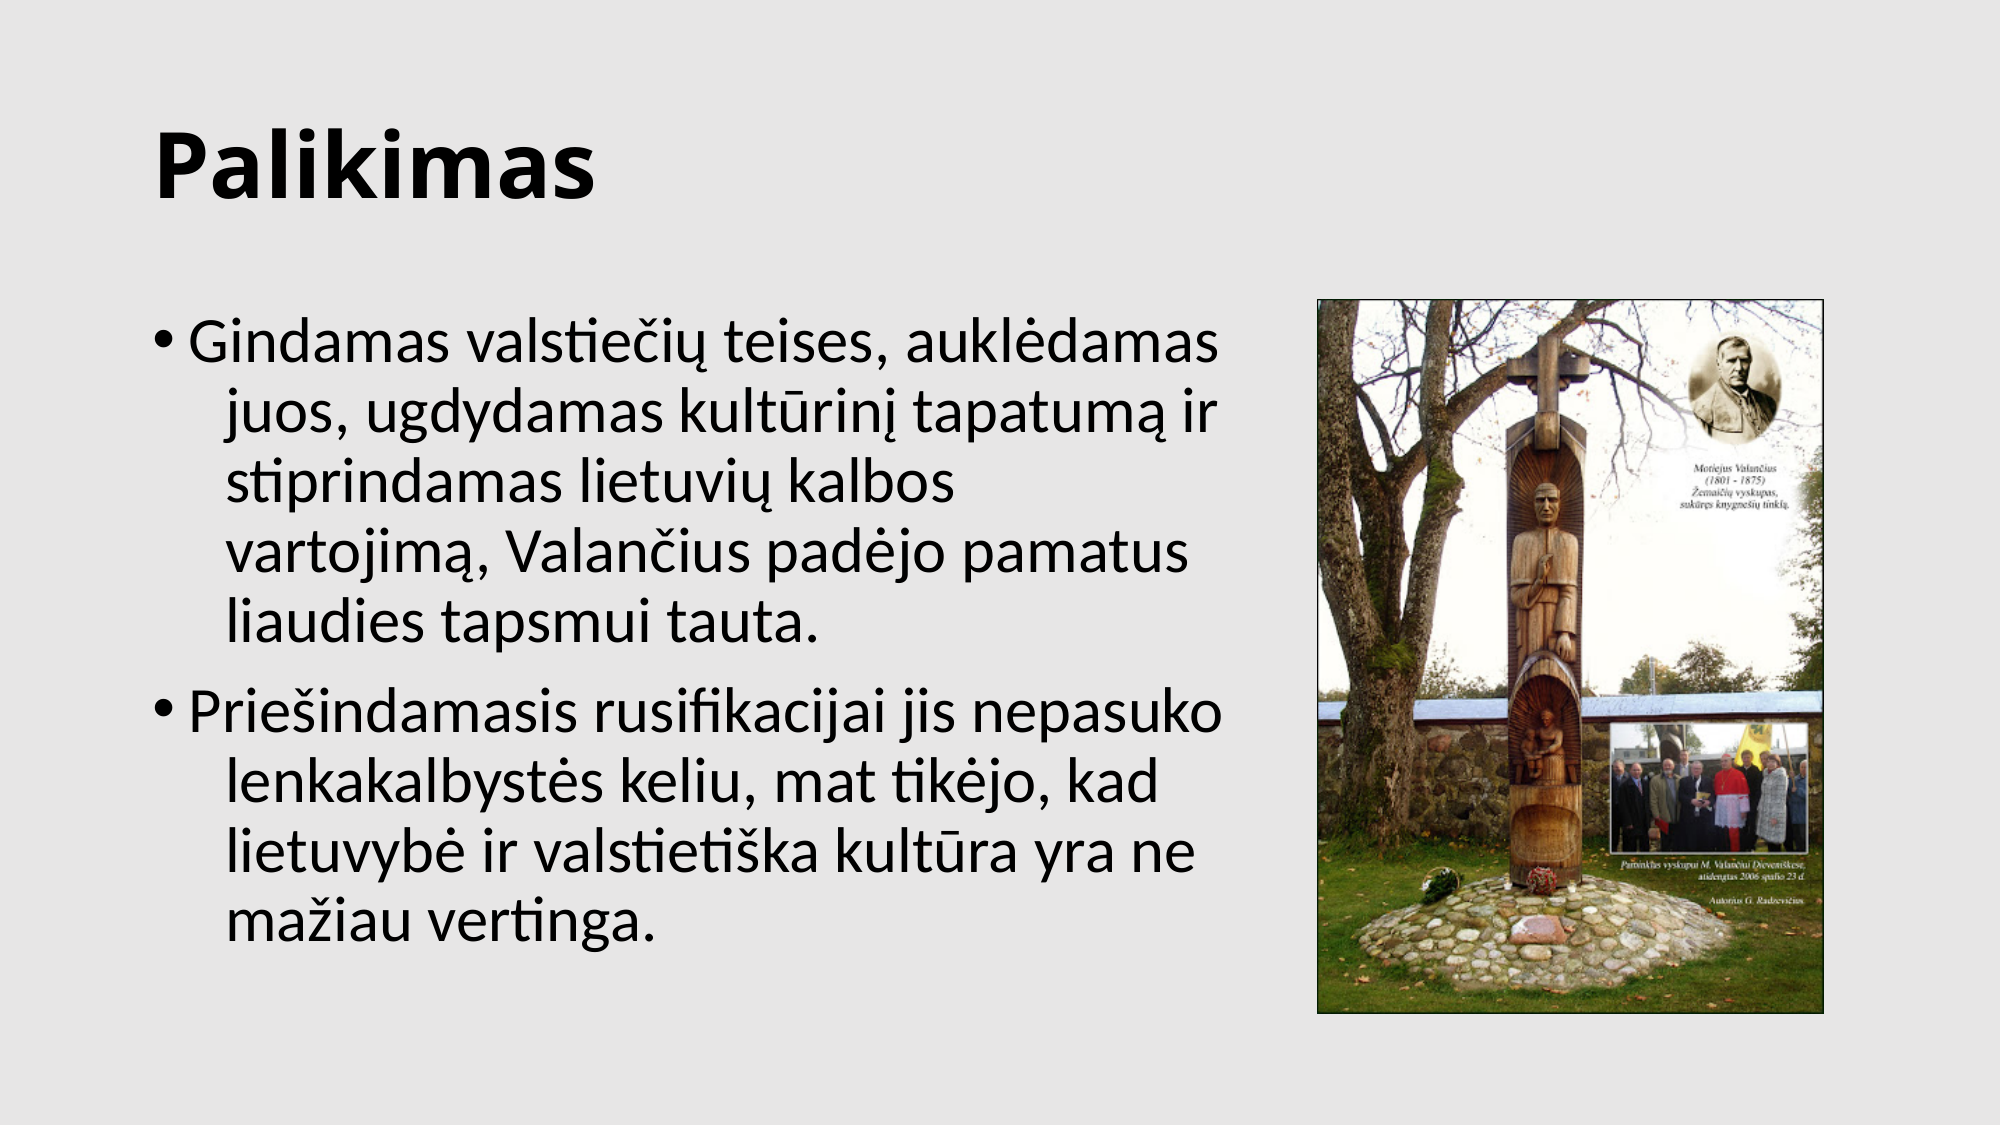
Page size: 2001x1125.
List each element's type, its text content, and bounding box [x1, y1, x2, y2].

picture [1317, 299, 1824, 1014]
title Palikimas [137, 59, 1863, 278]
list Gindamas valstiečių teises, auklėdamas juos, ugdydamas kultūrinį tapatumą ir stiprindamas lietuvių kalbos vartojimą, Valančius padėjo pamatus liaudies tapsmui tauta. Priešindamasis rusifikacijai jis nepasuko lenkakalbystės keliu, mat tikėjo, kad lietuvybė ir valstietiška kultūra yra ne mažiau vertinga. [137, 299, 1252, 1014]
